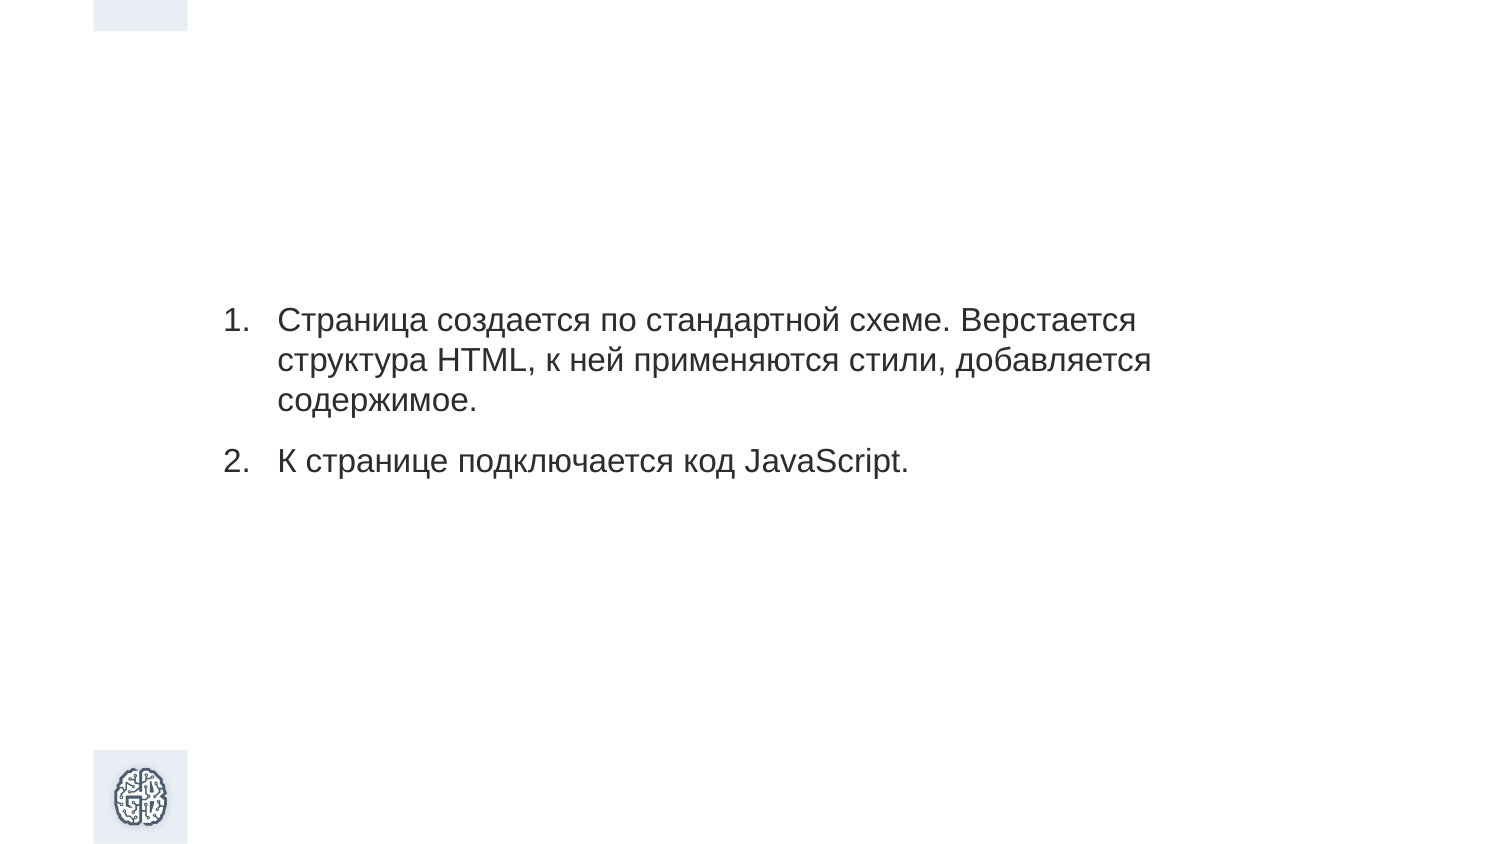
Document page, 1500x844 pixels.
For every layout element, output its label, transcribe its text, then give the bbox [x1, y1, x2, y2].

picture [106, 760, 175, 834]
text_box Страница создается по стандартной схеме. Верстается структура HTML, к ней применяются стили, добавляется содержимое. К странице подключается код JavaScript. [187, 36, 1312, 741]
